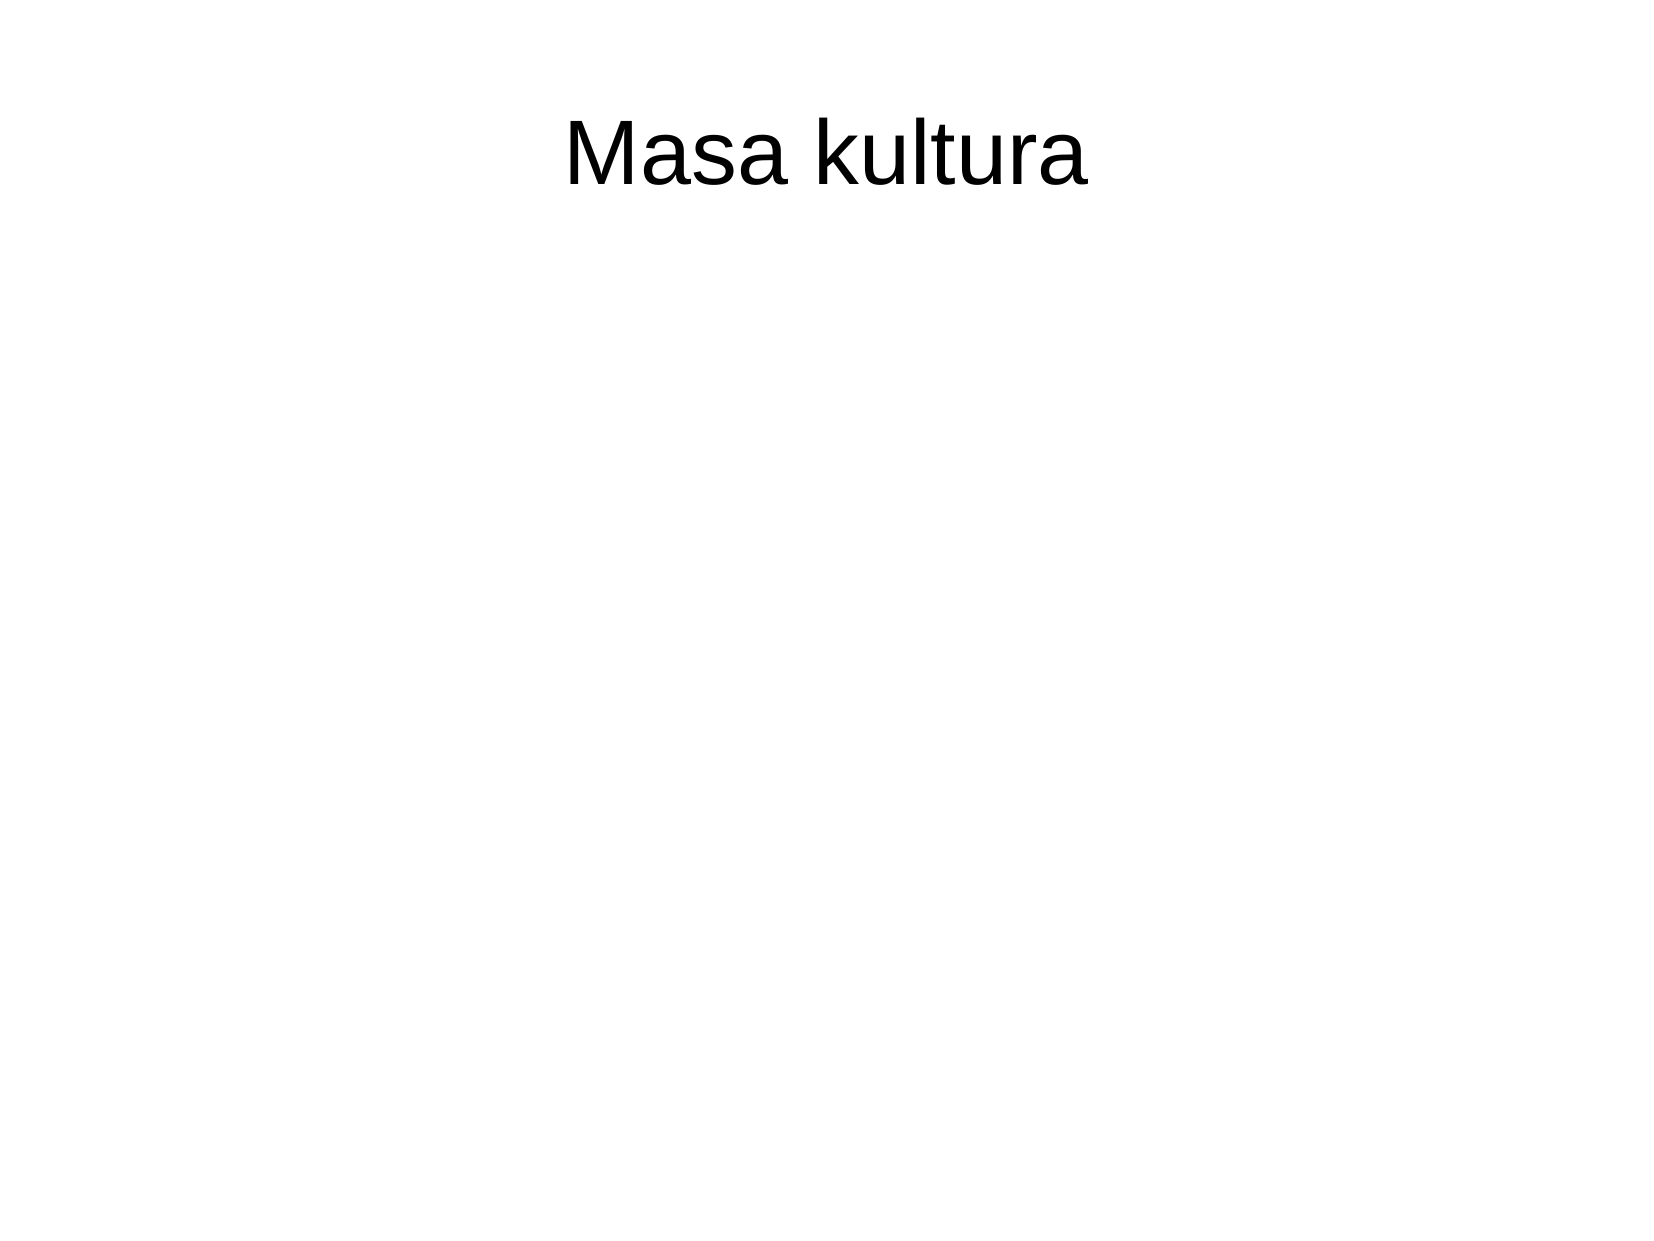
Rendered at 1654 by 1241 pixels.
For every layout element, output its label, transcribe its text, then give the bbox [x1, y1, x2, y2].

title Masa kultura [82, 49, 1571, 257]
